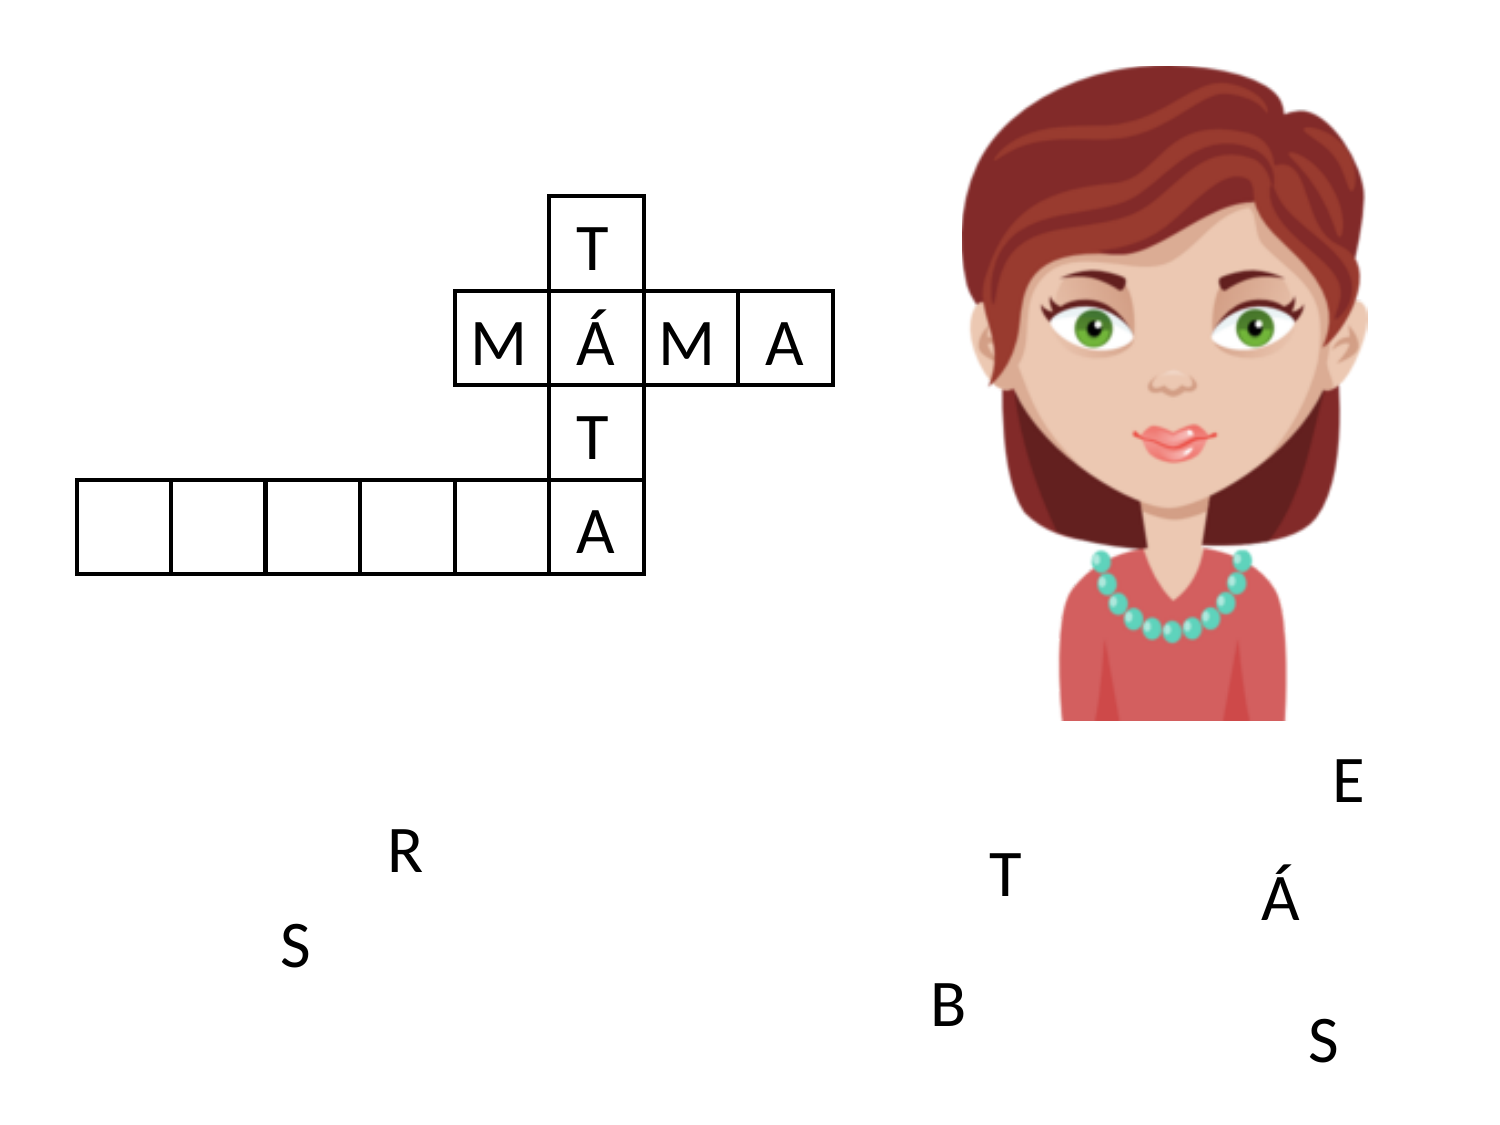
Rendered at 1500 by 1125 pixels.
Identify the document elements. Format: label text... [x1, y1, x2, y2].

text_box M [644, 290, 731, 387]
text_box S [1293, 987, 1355, 1084]
text_box A [750, 290, 819, 387]
text_box Á [1246, 846, 1315, 942]
text_box [624, 196, 644, 575]
text_box E [1317, 727, 1380, 824]
text_box Á [561, 290, 630, 387]
text_box S [266, 893, 327, 989]
text_box [731, 290, 750, 386]
text_box T [561, 385, 624, 479]
text_box [819, 290, 833, 386]
text_box M [455, 290, 542, 387]
text_box T [561, 196, 624, 292]
text_box T [974, 822, 1038, 918]
text_box B [915, 952, 982, 1048]
text_box A [561, 479, 630, 576]
text_box [76, 196, 561, 575]
text_box R [372, 798, 439, 895]
picture [962, 66, 1368, 721]
